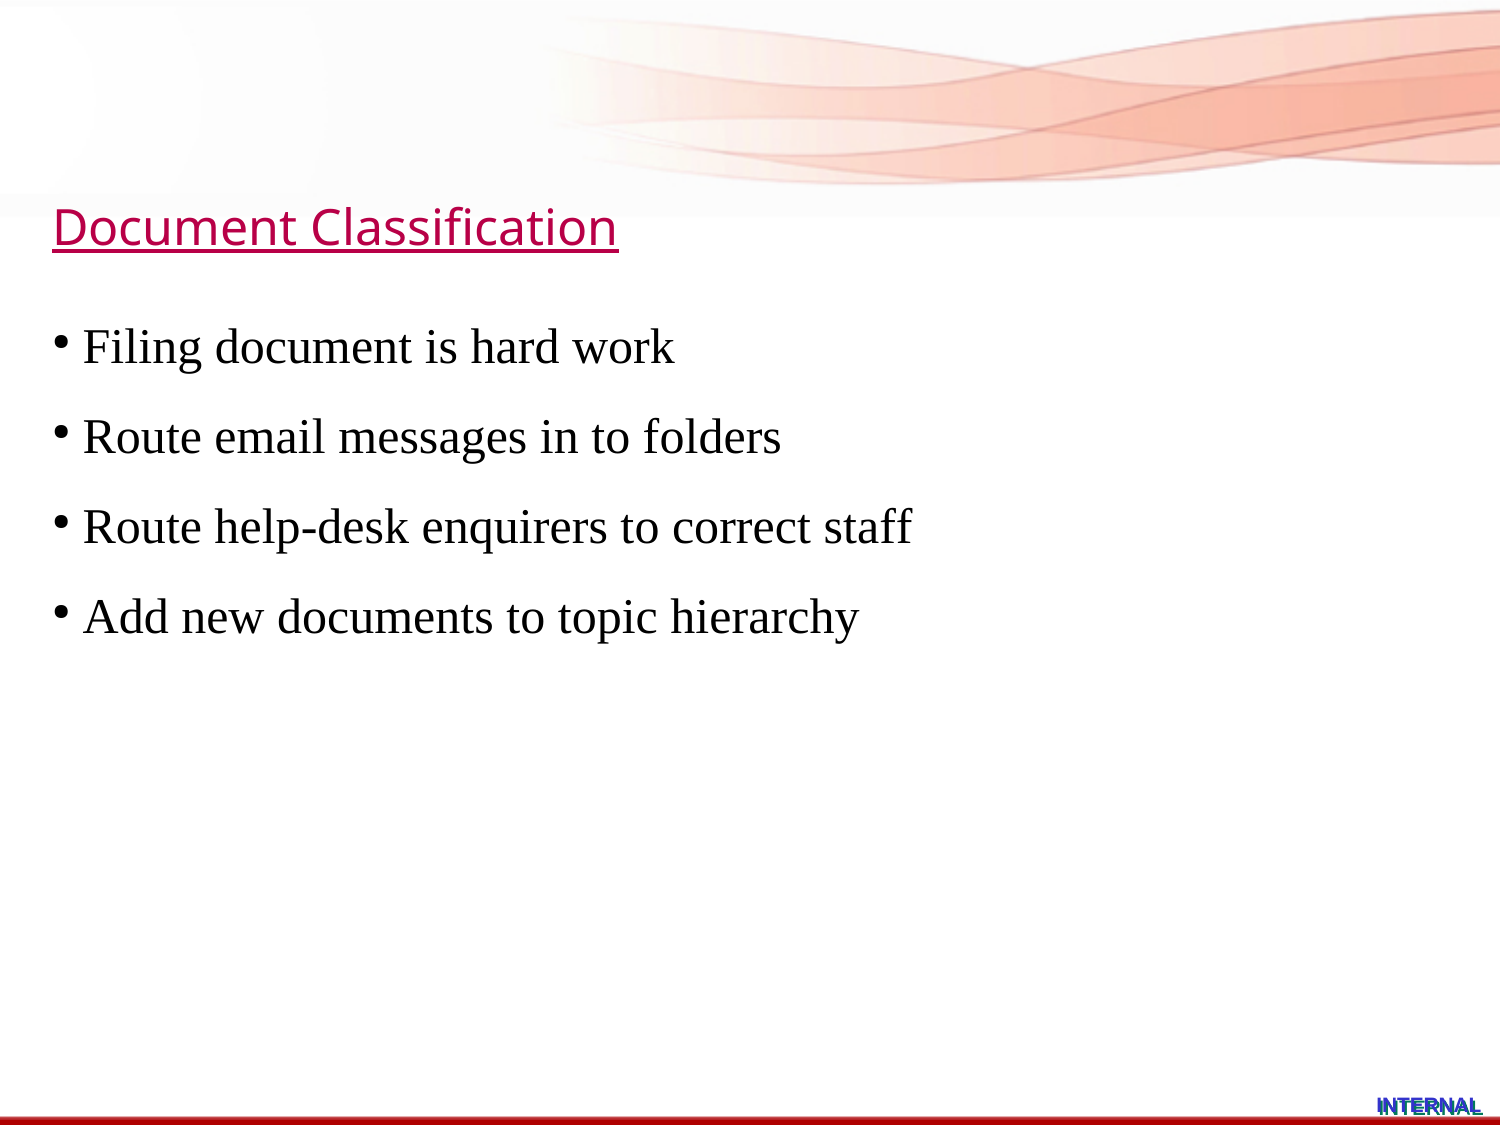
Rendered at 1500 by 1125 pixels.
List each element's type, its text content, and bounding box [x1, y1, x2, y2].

text_box Filing document is hard work Route email messages in to folders Route help-desk enquirers to correct staff Add new documents to topic hierarchy [37, 276, 1426, 652]
text_box Document Classification [37, 187, 1013, 263]
picture [0, 0, 1500, 1120]
